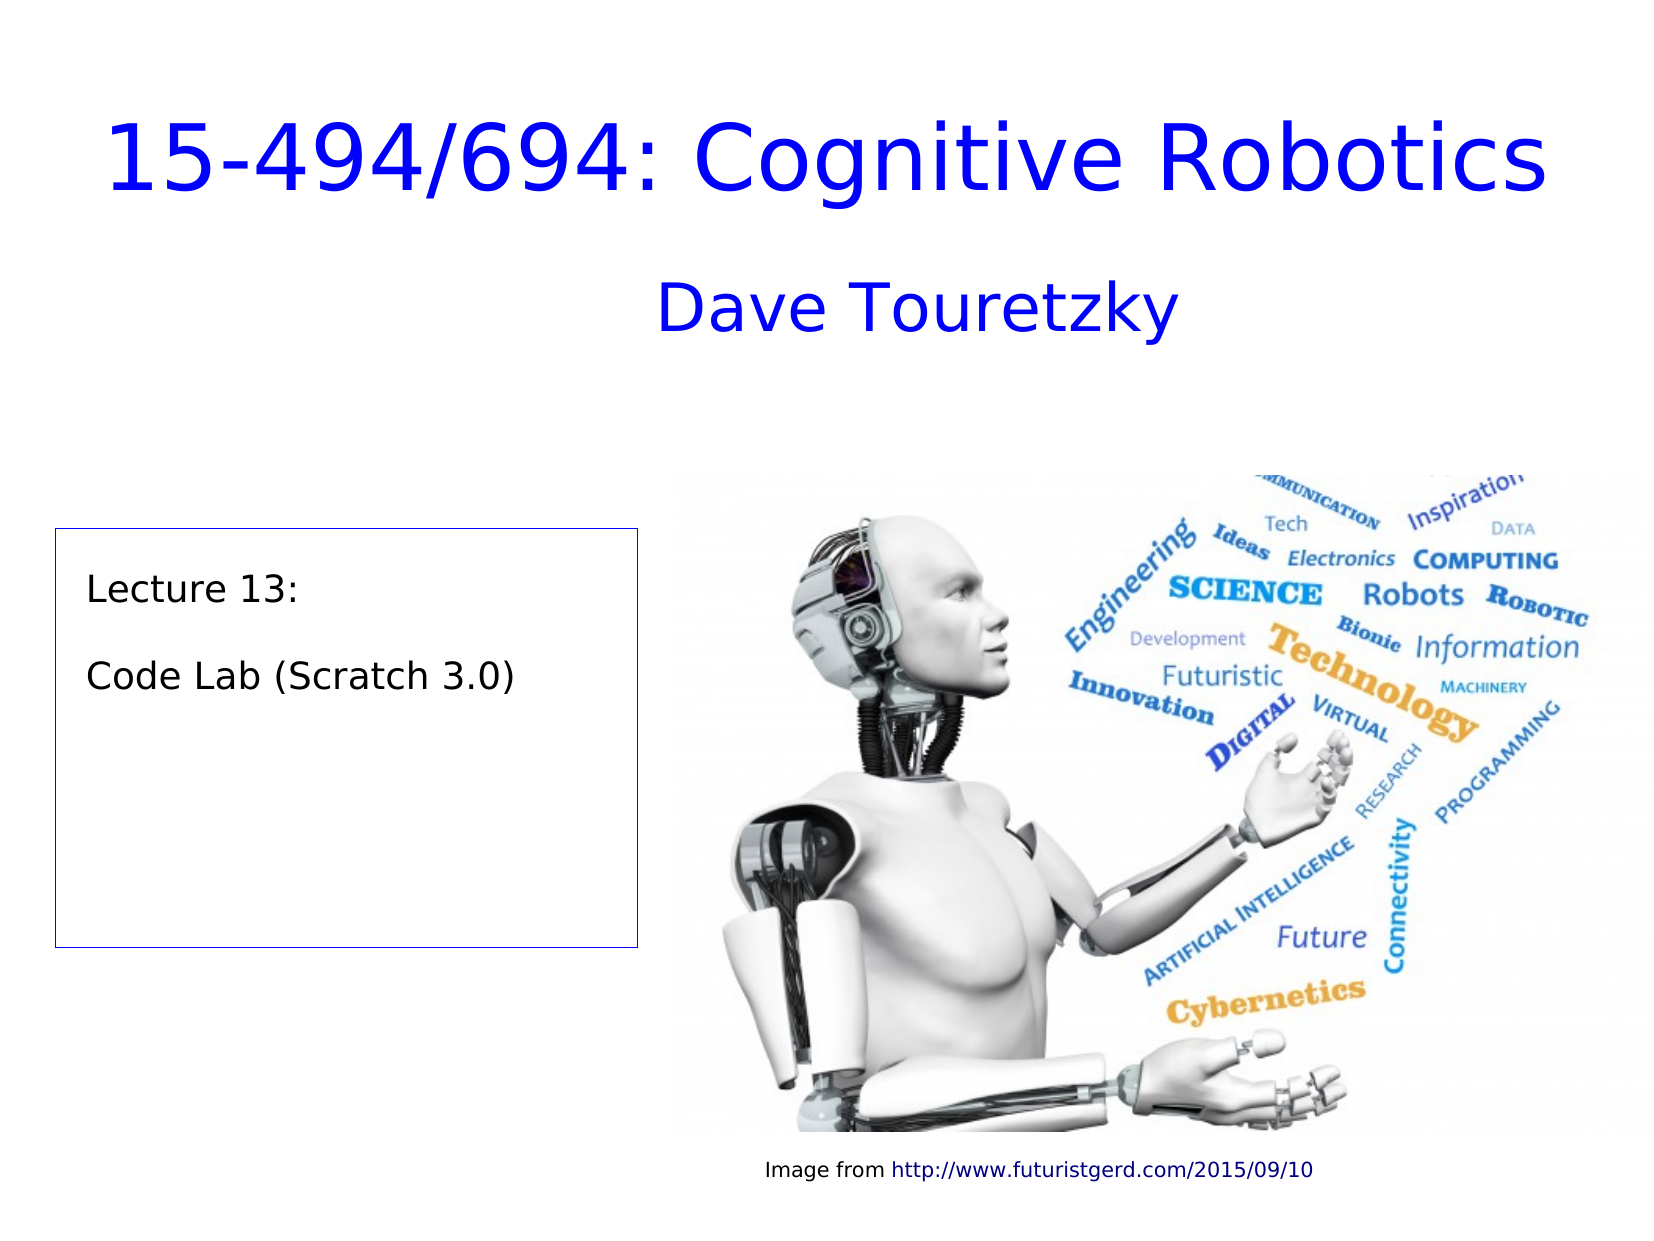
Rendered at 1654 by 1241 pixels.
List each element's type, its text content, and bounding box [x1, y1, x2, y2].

text_box Lecture 13: Code Lab (Scratch 3.0) [71, 560, 601, 875]
text_box Image from http://www.futuristgerd.com/2015/09/10 [750, 1150, 1576, 1190]
picture [671, 475, 1654, 1132]
title 15-494/694: Cognitive Robotics [82, 105, 1571, 320]
text_box Dave Touretzky [525, 262, 1313, 356]
